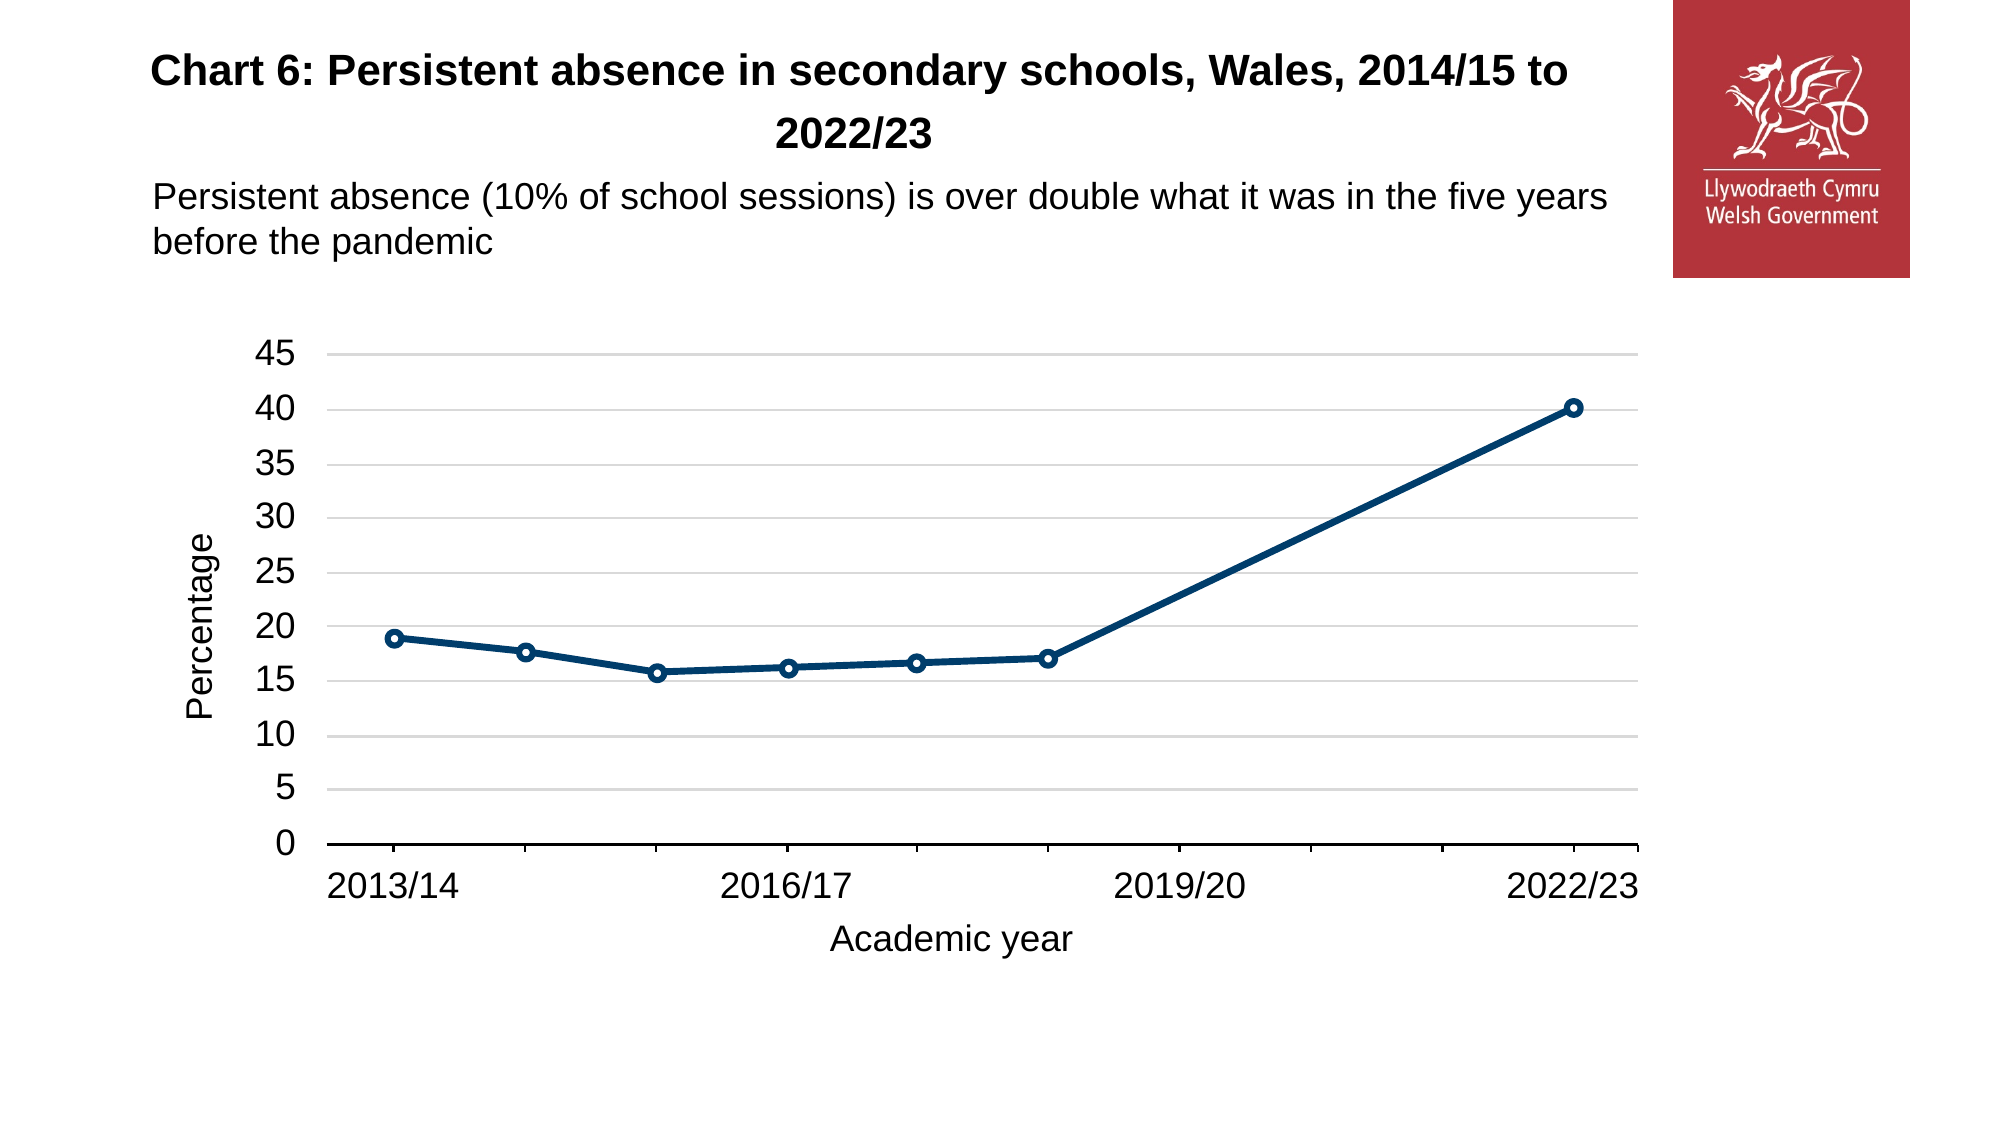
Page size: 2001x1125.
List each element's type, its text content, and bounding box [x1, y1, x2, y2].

title Chart 6: Persistent absence in secondary schools, Wales, 2014/15 to 2022/23 [110, 0, 1611, 165]
picture [137, 320, 1673, 985]
text_box Persistent absence (10% of school sessions) is over double what it was in the five years before the pandemic [137, 164, 1863, 271]
